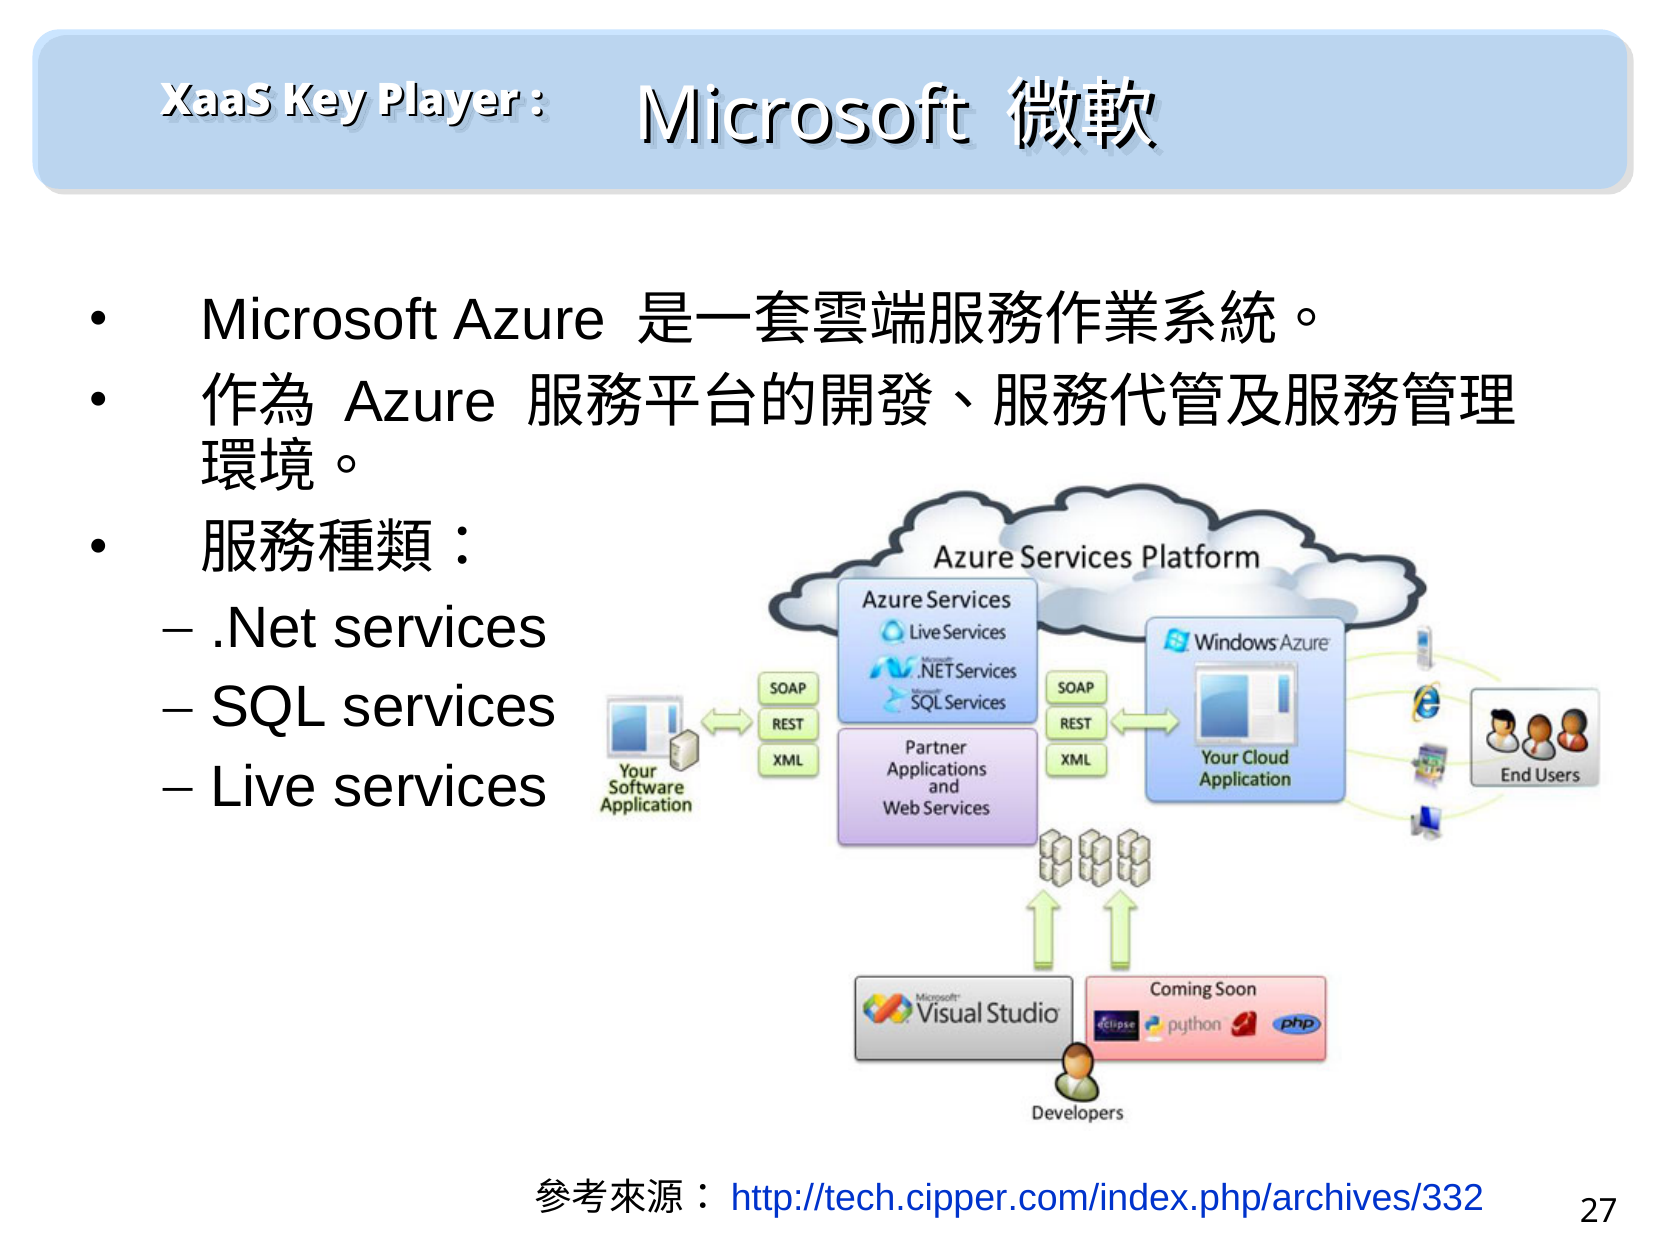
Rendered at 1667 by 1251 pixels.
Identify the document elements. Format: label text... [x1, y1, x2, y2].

text_box 參考來源：http://tech.cipper.com/index.php/archives/332 [519, 1165, 1654, 1241]
text_box XaaS Key Player : Microsoft 微軟 [32, 29, 1628, 189]
picture [590, 472, 1616, 1131]
list Microsoft Azure 是一套雲端服務作業系統。 作為 Azure 服務平台的開發、服務代管及服務管理環境。 服務種類： .Net services SQL services Live services [88, 283, 1565, 1105]
